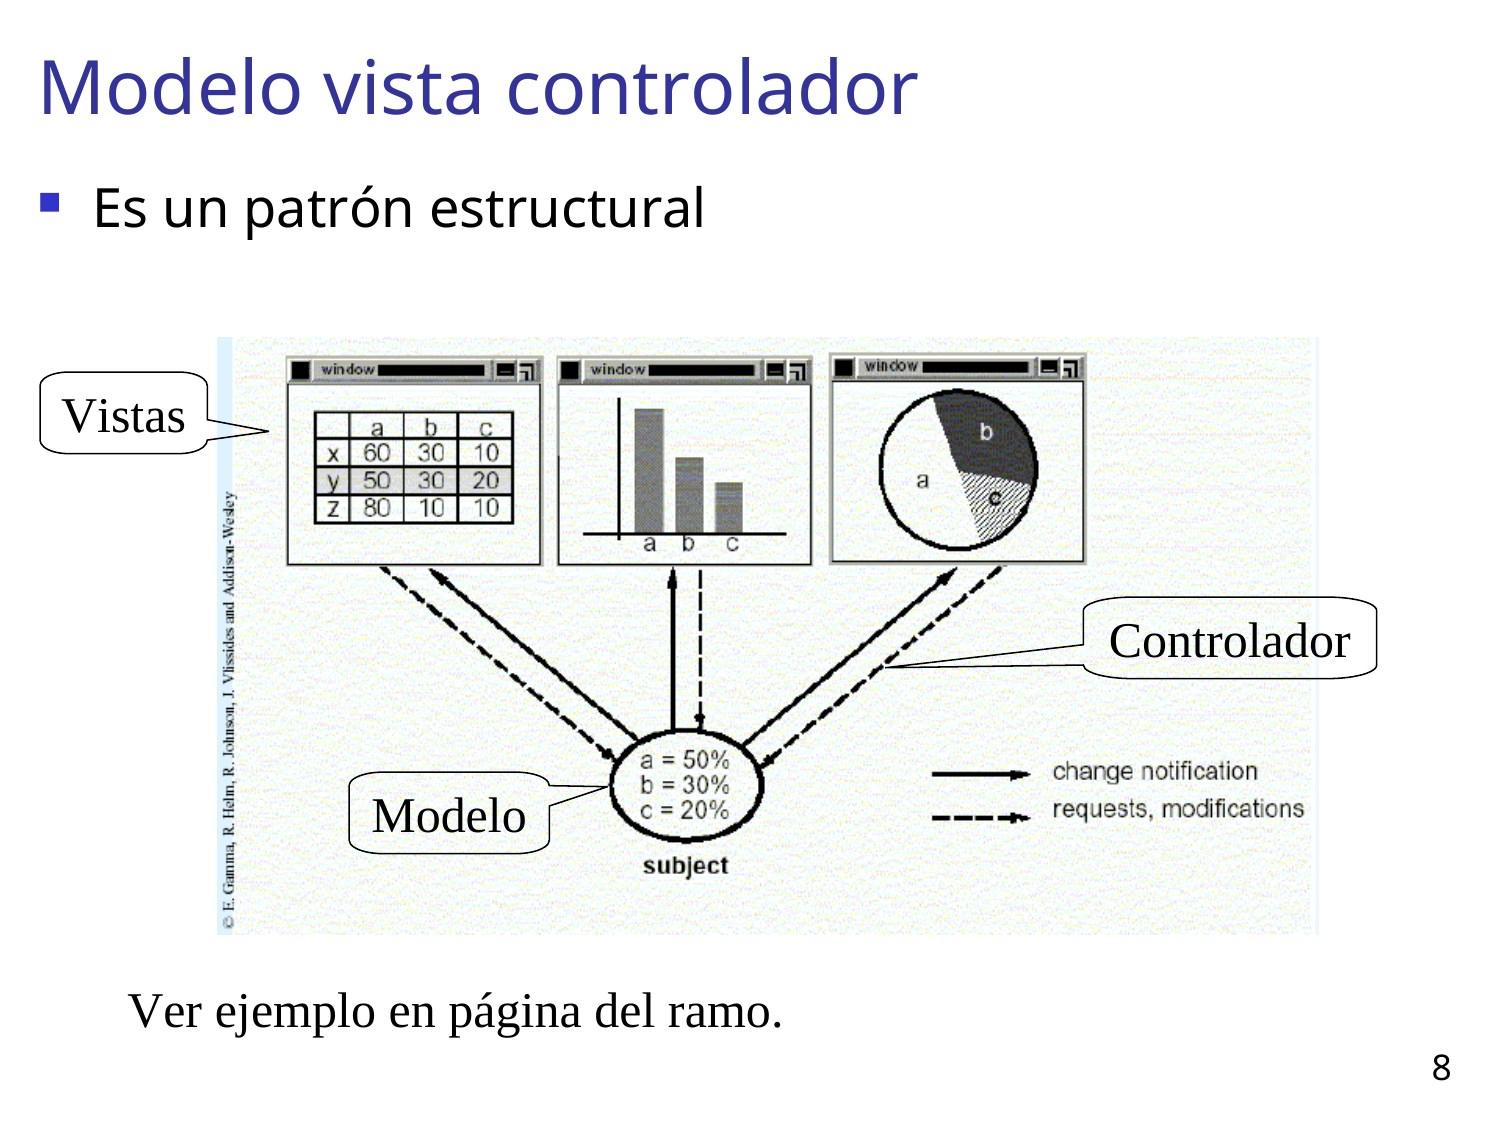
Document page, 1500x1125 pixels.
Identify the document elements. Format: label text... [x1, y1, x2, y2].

text_box Ver ejemplo en página del ramo. [112, 975, 938, 1047]
title Modelo vista controlador [37, 27, 1466, 143]
chart [217, 337, 1319, 935]
text_box Controlador [885, 597, 1377, 679]
list Es un patrón estructural [37, 169, 1462, 300]
text_box Modelo [349, 772, 608, 854]
text_box Vistas [40, 372, 270, 454]
